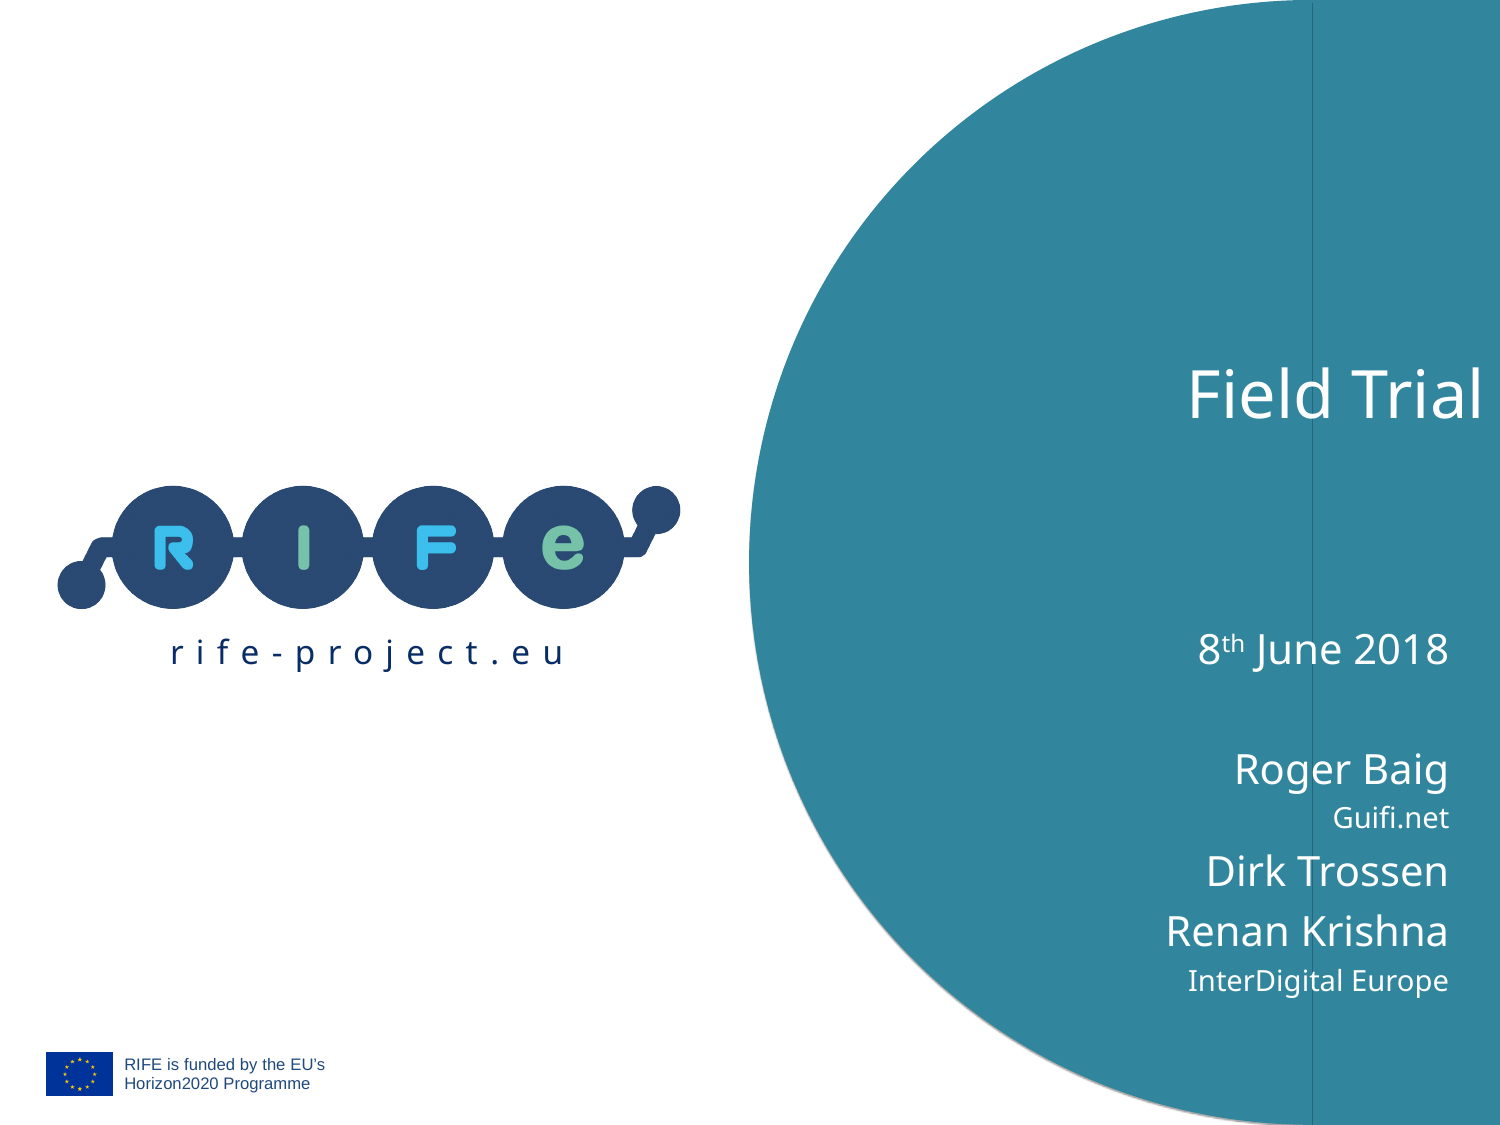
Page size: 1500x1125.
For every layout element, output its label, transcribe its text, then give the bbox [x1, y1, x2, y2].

text_box Field Trial [810, 344, 1500, 428]
picture [0, 347, 791, 736]
picture [46, 1052, 113, 1096]
text_box 8th June 2018 Roger Baig Guifi.net Dirk Trossen Renan Krishna InterDigital Europe [774, 605, 1465, 785]
